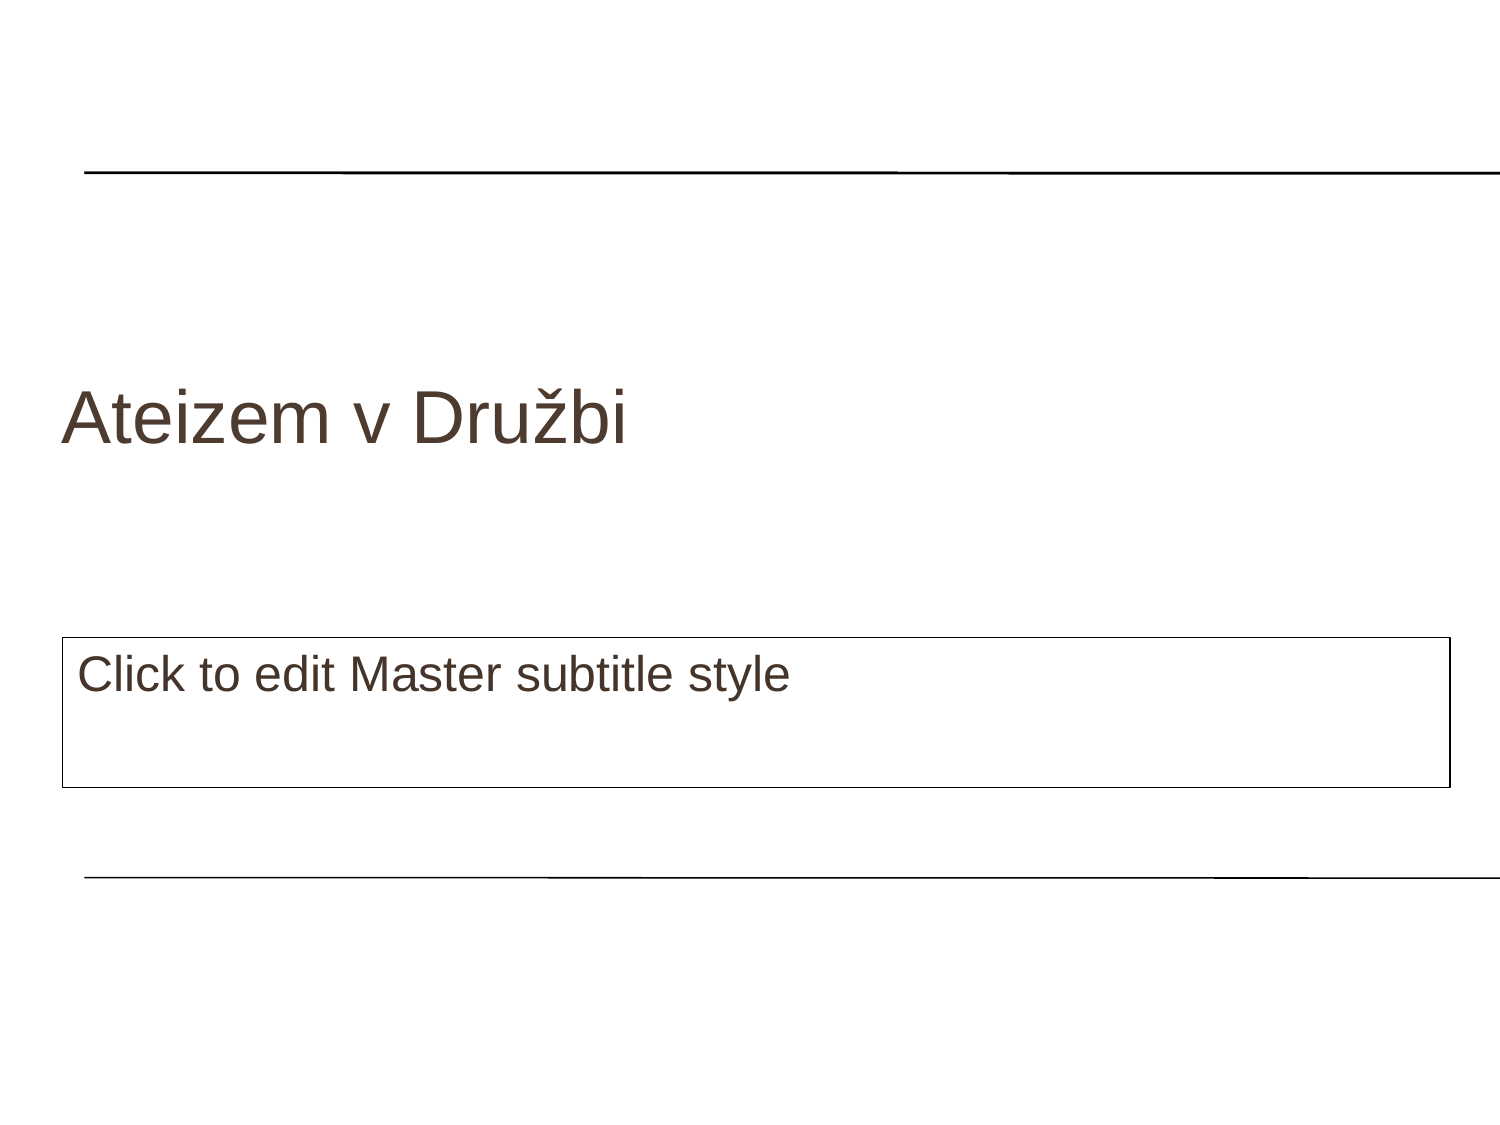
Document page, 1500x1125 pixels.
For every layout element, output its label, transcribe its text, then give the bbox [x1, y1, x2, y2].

title Ateizem v Družbi [46, 316, 1435, 517]
